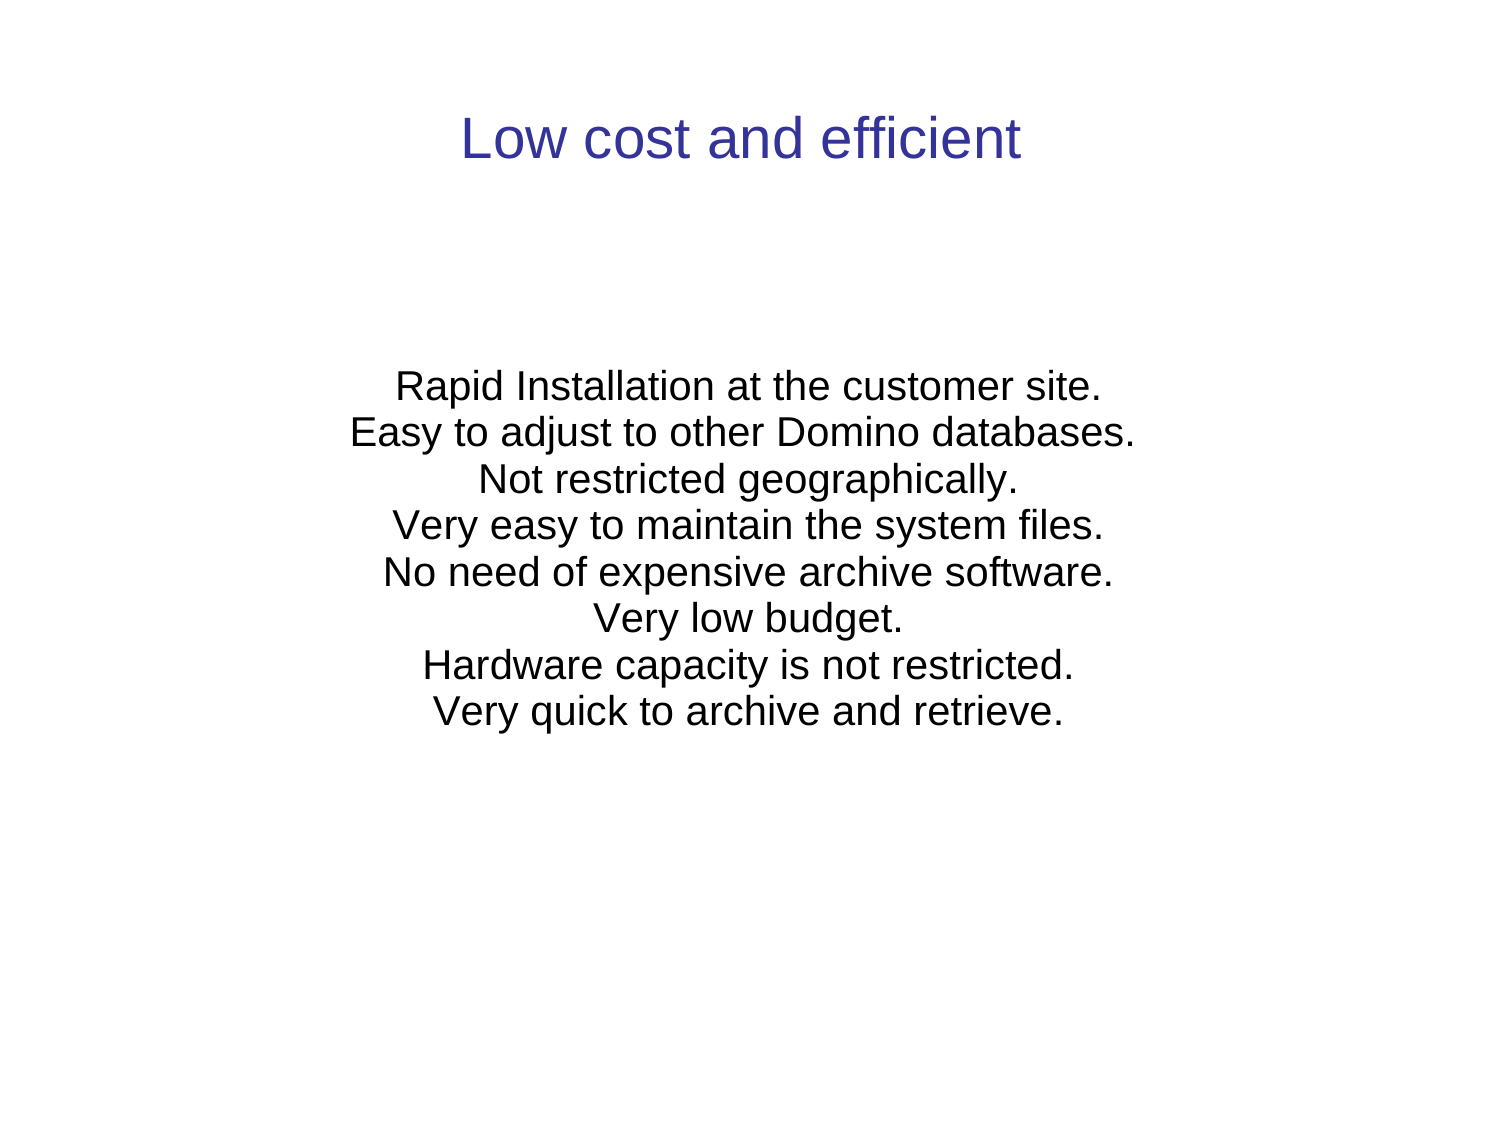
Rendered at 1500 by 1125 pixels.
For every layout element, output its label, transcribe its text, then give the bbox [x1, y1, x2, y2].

text_box Low cost and efficient [75, 45, 1426, 233]
title Rapid Installation at the customer site. Easy to adjust to other Domino databases. Not restricted geographically. Very easy to maintain the system files. No need of expensive archive software. Very low budget. Hardware capacity is not restricted. Very quick to archive and retrieve. [79, 270, 1418, 827]
